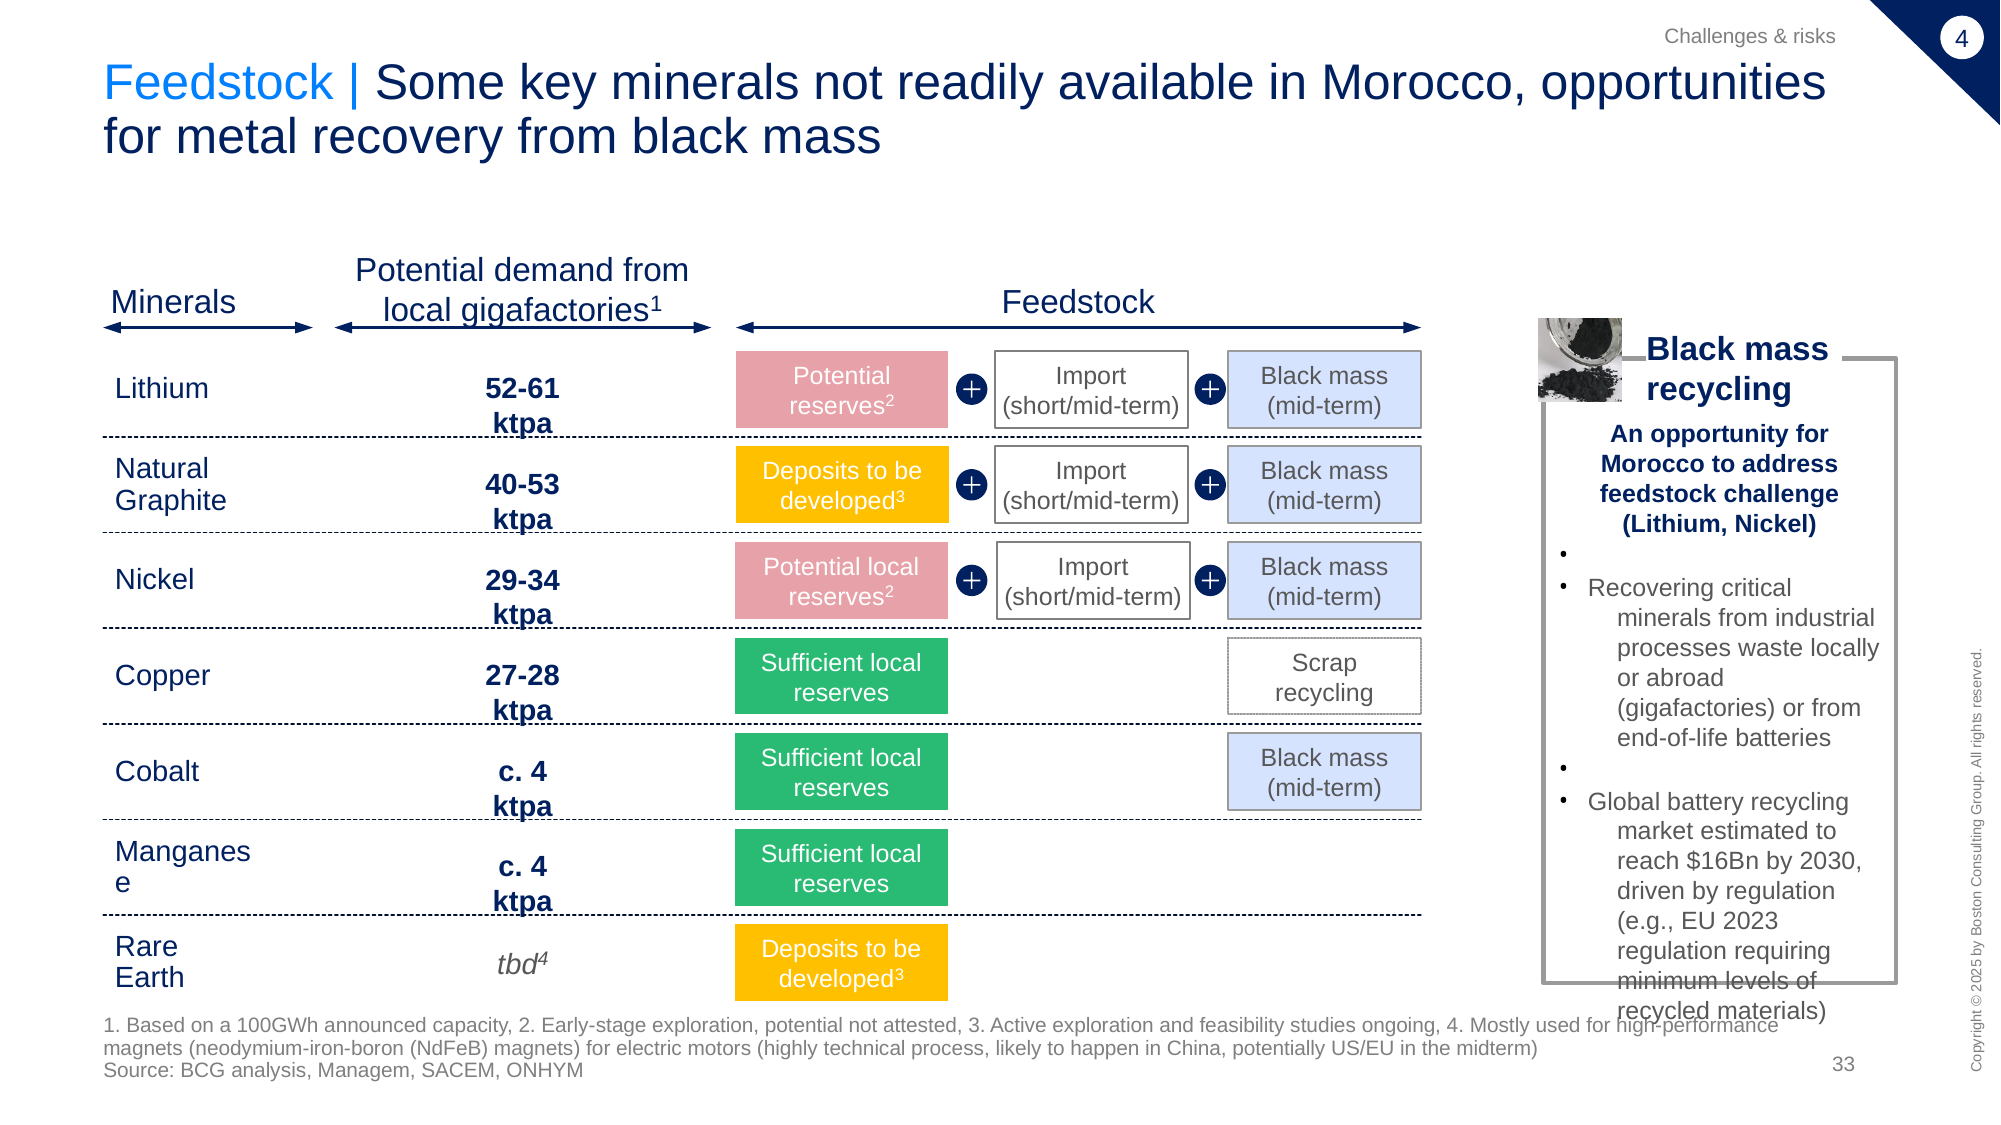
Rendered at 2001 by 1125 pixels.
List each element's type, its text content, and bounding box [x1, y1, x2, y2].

text_box Import (short/mid-term) [995, 351, 1188, 428]
text_box Sufficient local reserves [735, 638, 948, 714]
text_box Cobalt [103, 738, 254, 805]
text_box Black mass recycling [1646, 320, 1842, 397]
text_box Feedstock [736, 241, 1421, 327]
text_box [1194, 469, 1226, 501]
text_box [956, 469, 988, 501]
text_box Sufficient local reserves [735, 829, 948, 906]
text_box c. 4 ktpa [445, 733, 601, 810]
text_box 29-34 ktpa [445, 542, 601, 619]
text_box Deposits to be developed3 [736, 446, 949, 523]
text_box Natural Graphite [103, 451, 254, 519]
text_box Black mass (mid-term) [1228, 446, 1421, 523]
text_box Potential reserves2 [736, 351, 948, 428]
text_box [1194, 564, 1226, 597]
text_box Copper [103, 642, 254, 710]
picture [1538, 318, 1622, 402]
text_box 52-61 ktpa [445, 350, 601, 428]
text_box Minerals [103, 241, 313, 327]
text_box Challenges & risks [1664, 14, 1881, 56]
text_box c. 4 ktpa [445, 828, 601, 906]
text_box Black mass (mid-term) [1228, 351, 1421, 428]
text_box Sufficient local reserves [735, 733, 948, 810]
text_box Scrap recycling [1228, 638, 1421, 714]
text_box An opportunity for Morocco to address feedstock challenge (Lithium, Nickel) Recovering critical minerals from industrial processes waste locally or abroad (gigafactories) or from end-of-life batteries Global battery recycling market estimated to reach $16Bn by 2030, driven by regulation (e.g., EU 2023 regulation requiring minimum levels of recycled materials) [1544, 358, 1896, 983]
text_box 1. Based on a 100GWh announced capacity, 2. Early-stage exploration, potential not attested, 3. Active exploration and feasibility studies ongoing, 4. Mostly used for high-performance magnets (neodymium-iron-boron (NdFeB) magnets) for electric motors (highly technical process, likely to happen in China, potentially US/EU in the midterm) Source: BCG analysis, Managem, SACEM, ONHYM [103, 1015, 1791, 1082]
text_box Black mass (mid-term) [1228, 542, 1421, 619]
text_box 27-28 ktpa [445, 637, 601, 715]
text_box Rare Earth [103, 929, 254, 997]
text_box Black mass (mid-term) [1228, 733, 1421, 810]
text_box Potential local reserves2 [735, 542, 948, 619]
text_box Import (short/mid-term) [995, 446, 1188, 523]
text_box Deposits to be developed3 [735, 924, 948, 1001]
text_box [956, 373, 988, 405]
text_box Nickel [103, 547, 254, 614]
text_box [956, 564, 988, 597]
text_box Manganese [103, 834, 254, 901]
text_box [1869, 0, 2000, 126]
text_box 40-53 ktpa [445, 446, 601, 524]
text_box Lithium [103, 355, 254, 423]
text_box [1194, 373, 1226, 405]
text_box Import (short/mid-term) [997, 542, 1190, 619]
title Feedstock | Some key minerals not readily available in Morocco, opportunities for metal recovery from black mass [103, 55, 1897, 165]
text_box 4 [1940, 15, 1984, 60]
text_box Potential demand from local gigafactories1 [334, 241, 711, 327]
text_box tbd4 [445, 924, 601, 1002]
